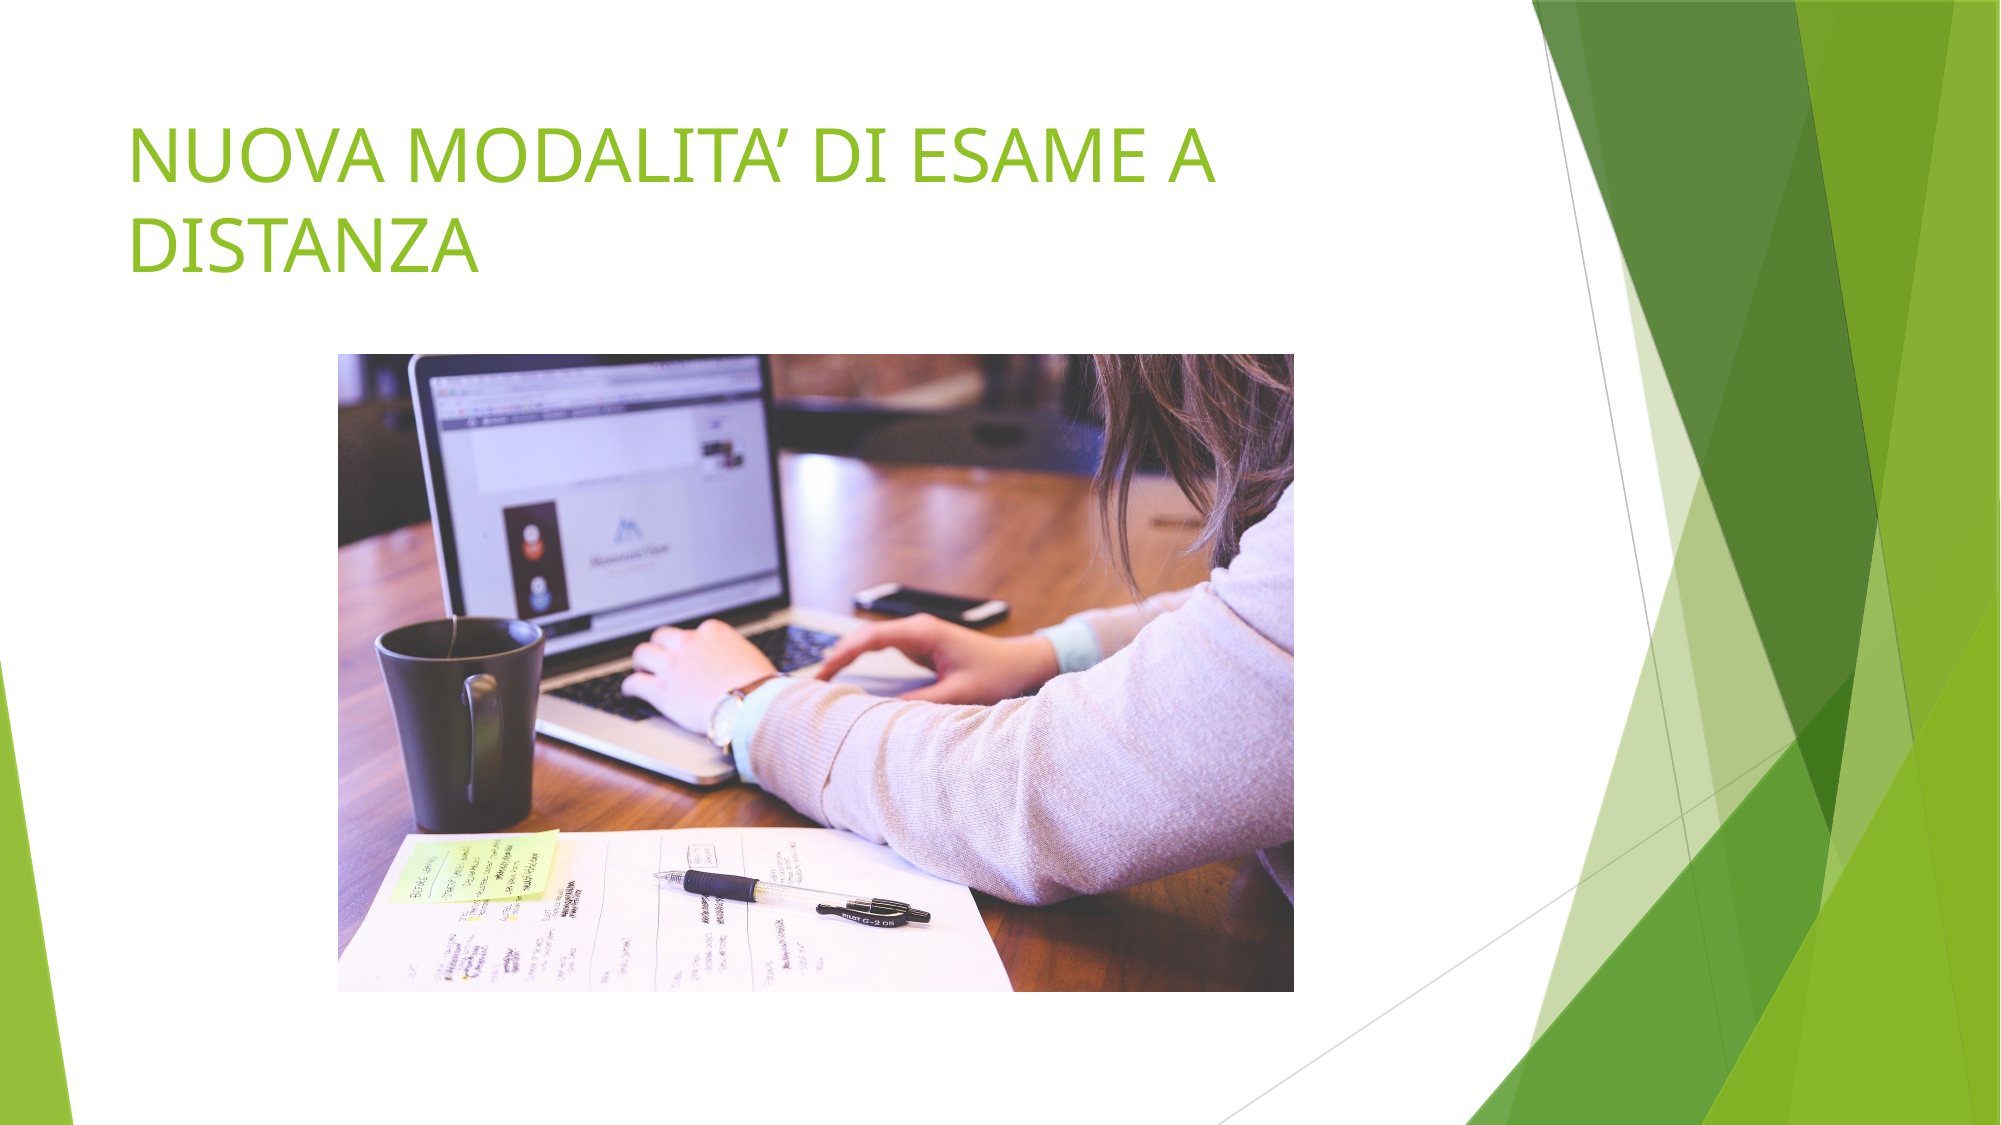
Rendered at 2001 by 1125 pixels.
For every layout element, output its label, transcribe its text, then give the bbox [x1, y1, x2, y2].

title NUOVA MODALITA’ DI ESAME A DISTANZA [111, 99, 1522, 317]
picture [338, 354, 1294, 992]
